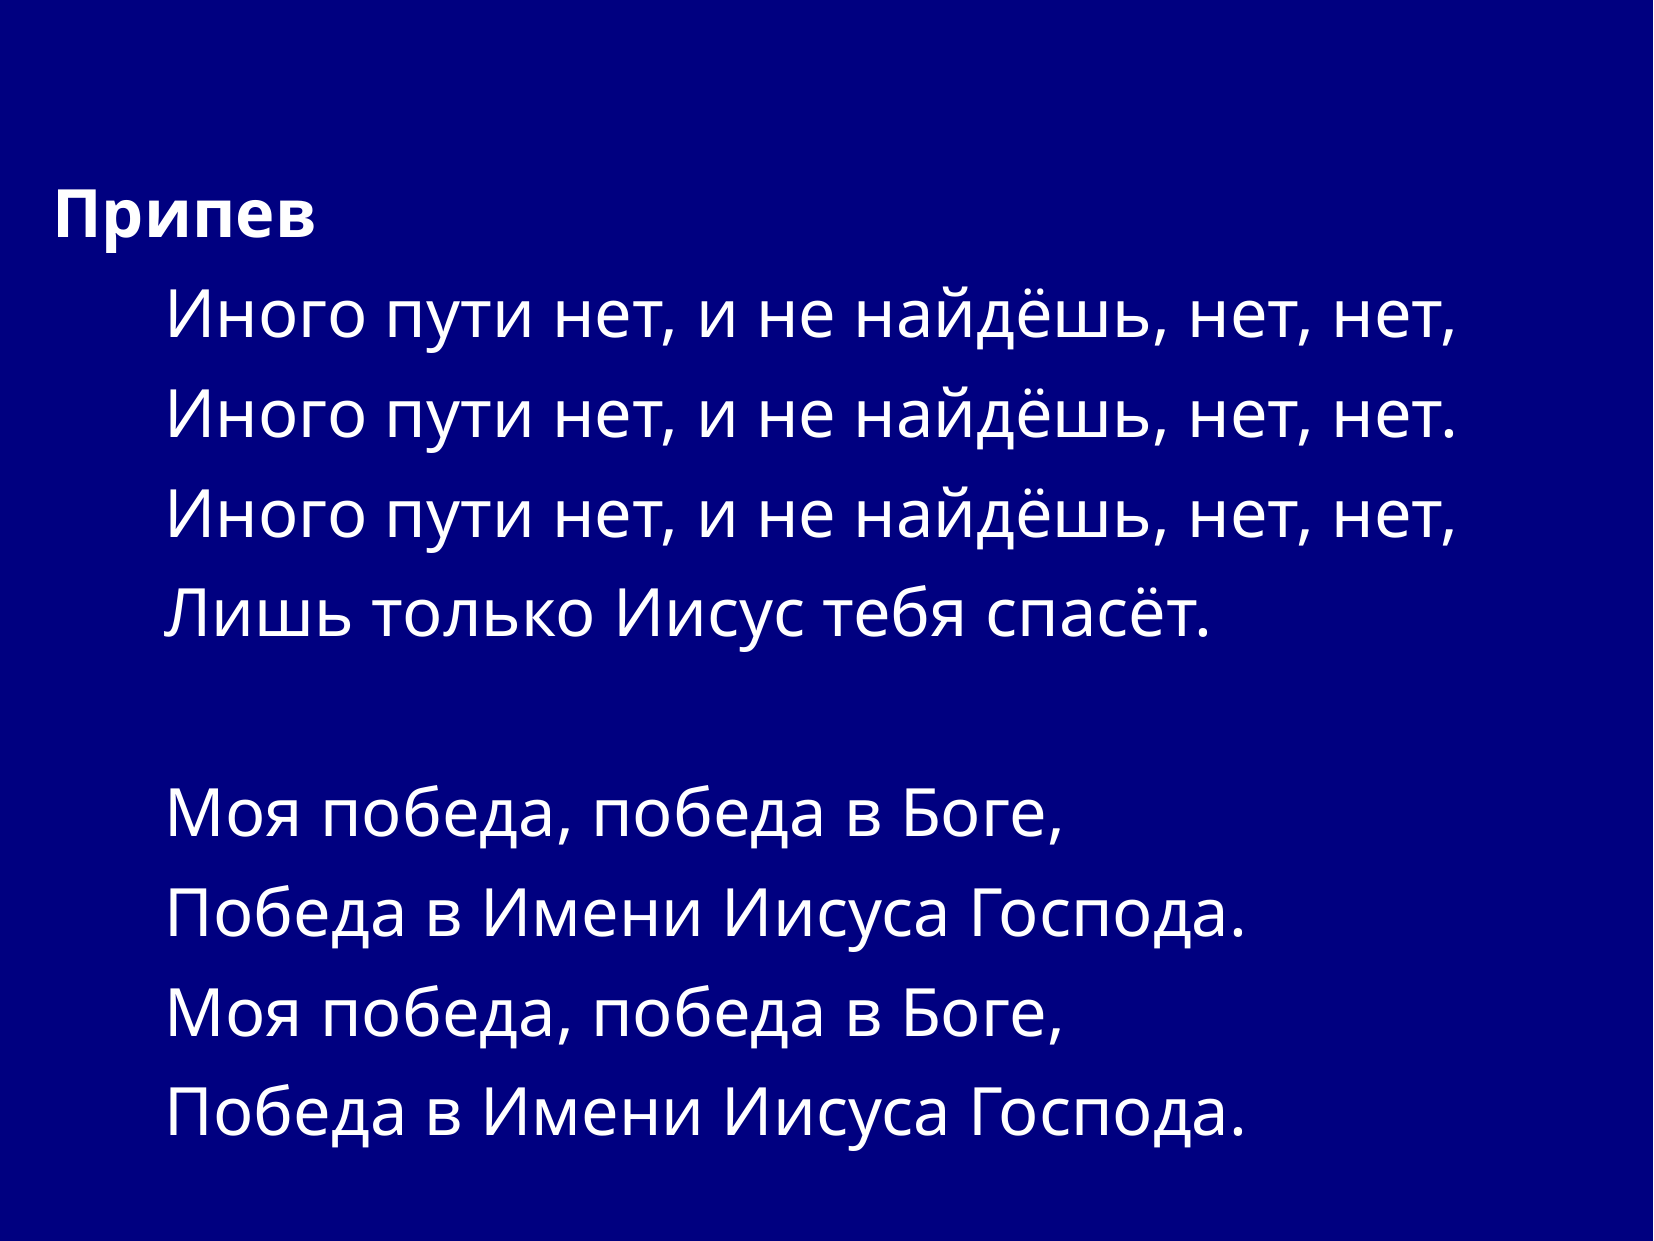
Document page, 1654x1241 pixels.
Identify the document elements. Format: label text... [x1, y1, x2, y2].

text_box Припев Иного пути нет, и не найдёшь, нет, нет, Иного пути нет, и не найдёшь, нет, нет. Иного пути нет, и не найдёшь, нет, нет, Лишь только Иисус тебя спасёт. Моя победа, победа в Боге, Победа в Имени Иисуса Господа. Моя победа, победа в Боге, Победа в Имени Иисуса Господа. [37, 150, 1653, 1163]
